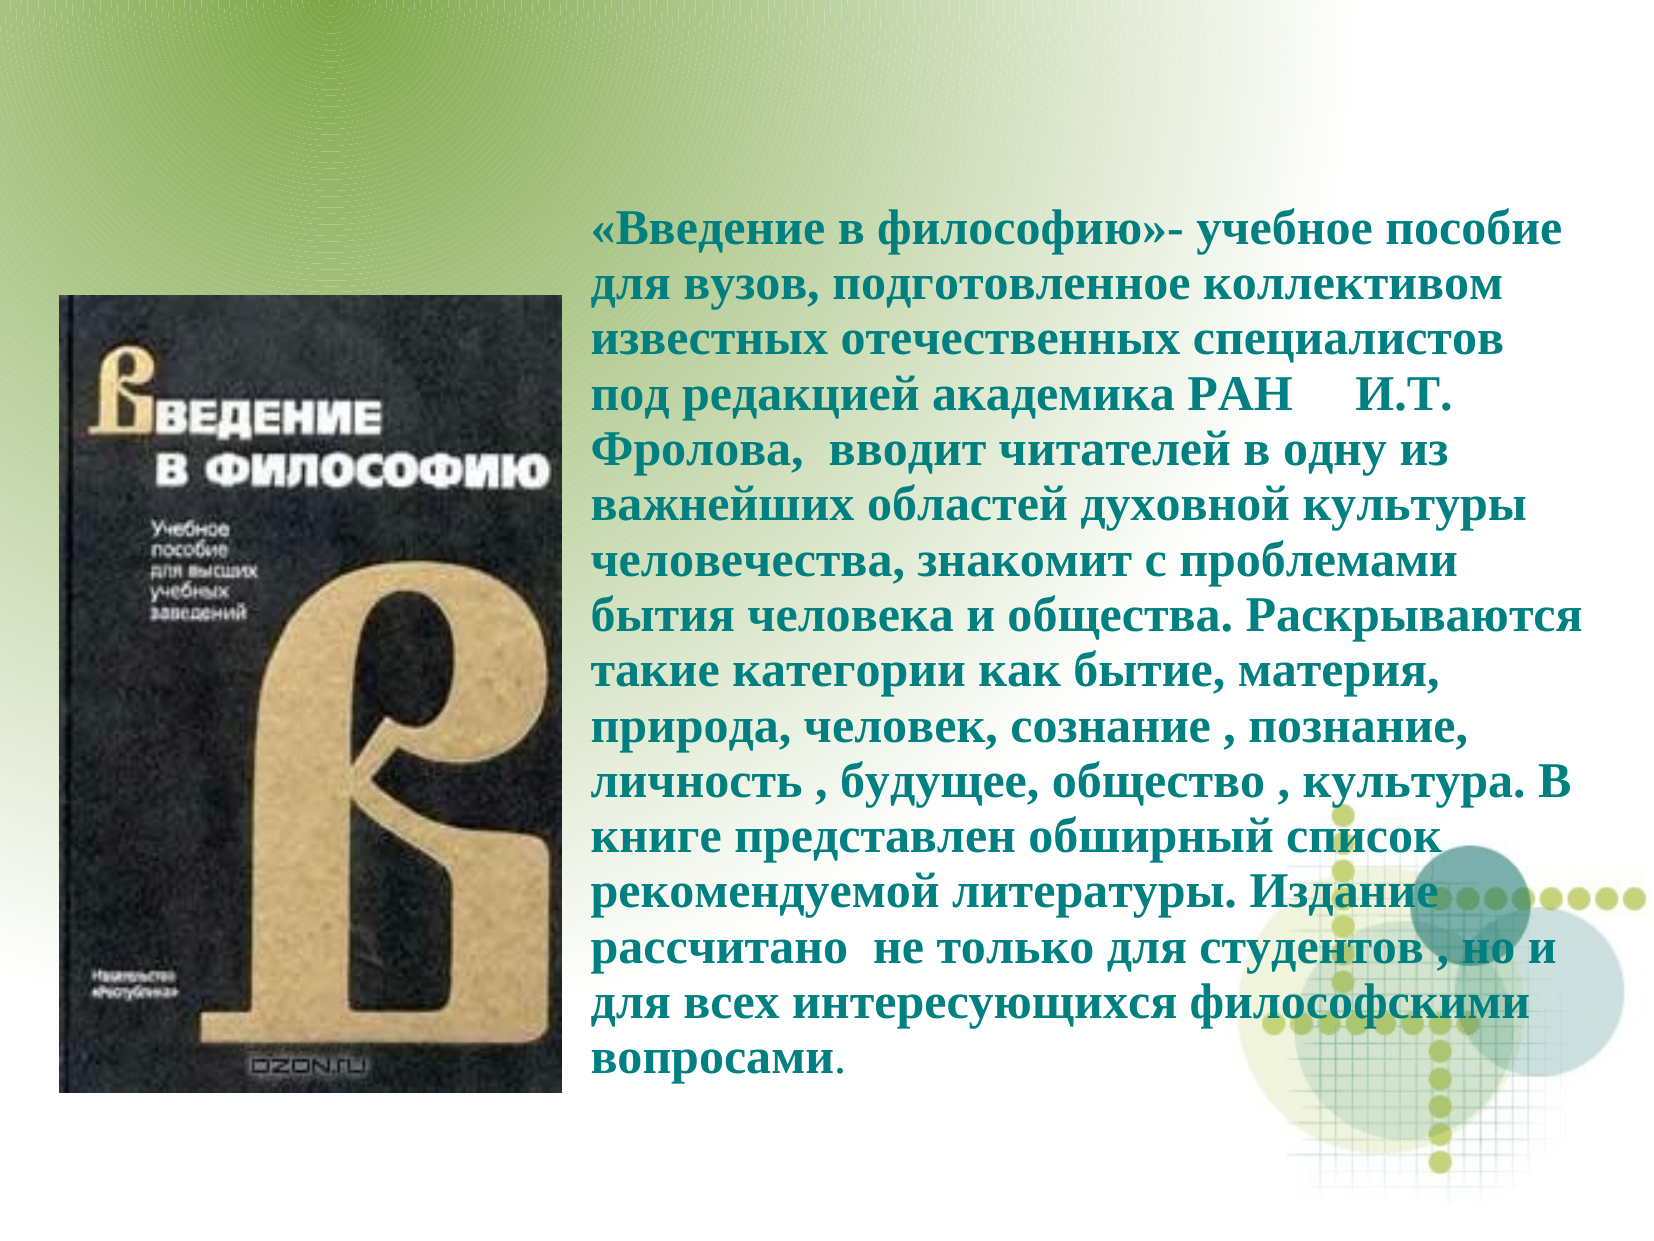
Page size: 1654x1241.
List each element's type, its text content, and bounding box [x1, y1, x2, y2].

picture [59, 295, 562, 1093]
picture [1224, 792, 1654, 1211]
text_box [885, 59, 1595, 1093]
subtitle «Введение в философию»- учебное пособие для вузов, подготовленное коллективом известных отечественных специалистов под редакцией академика РАН И.Т. Фролова, вводит читателей в одну из важнейших областей духовной культуры человечества, знакомит с проблемами бытия человека и общества. Раскрываются такие категории как бытие, материя, природа, человек, сознание , познание, личность , будущее, общество , культура. В книге представлен обширный список рекомендуемой литературы. Издание рассчитано не только для студентов , но и для всех интересующихся философскими вопросами. [590, 118, 1595, 1167]
